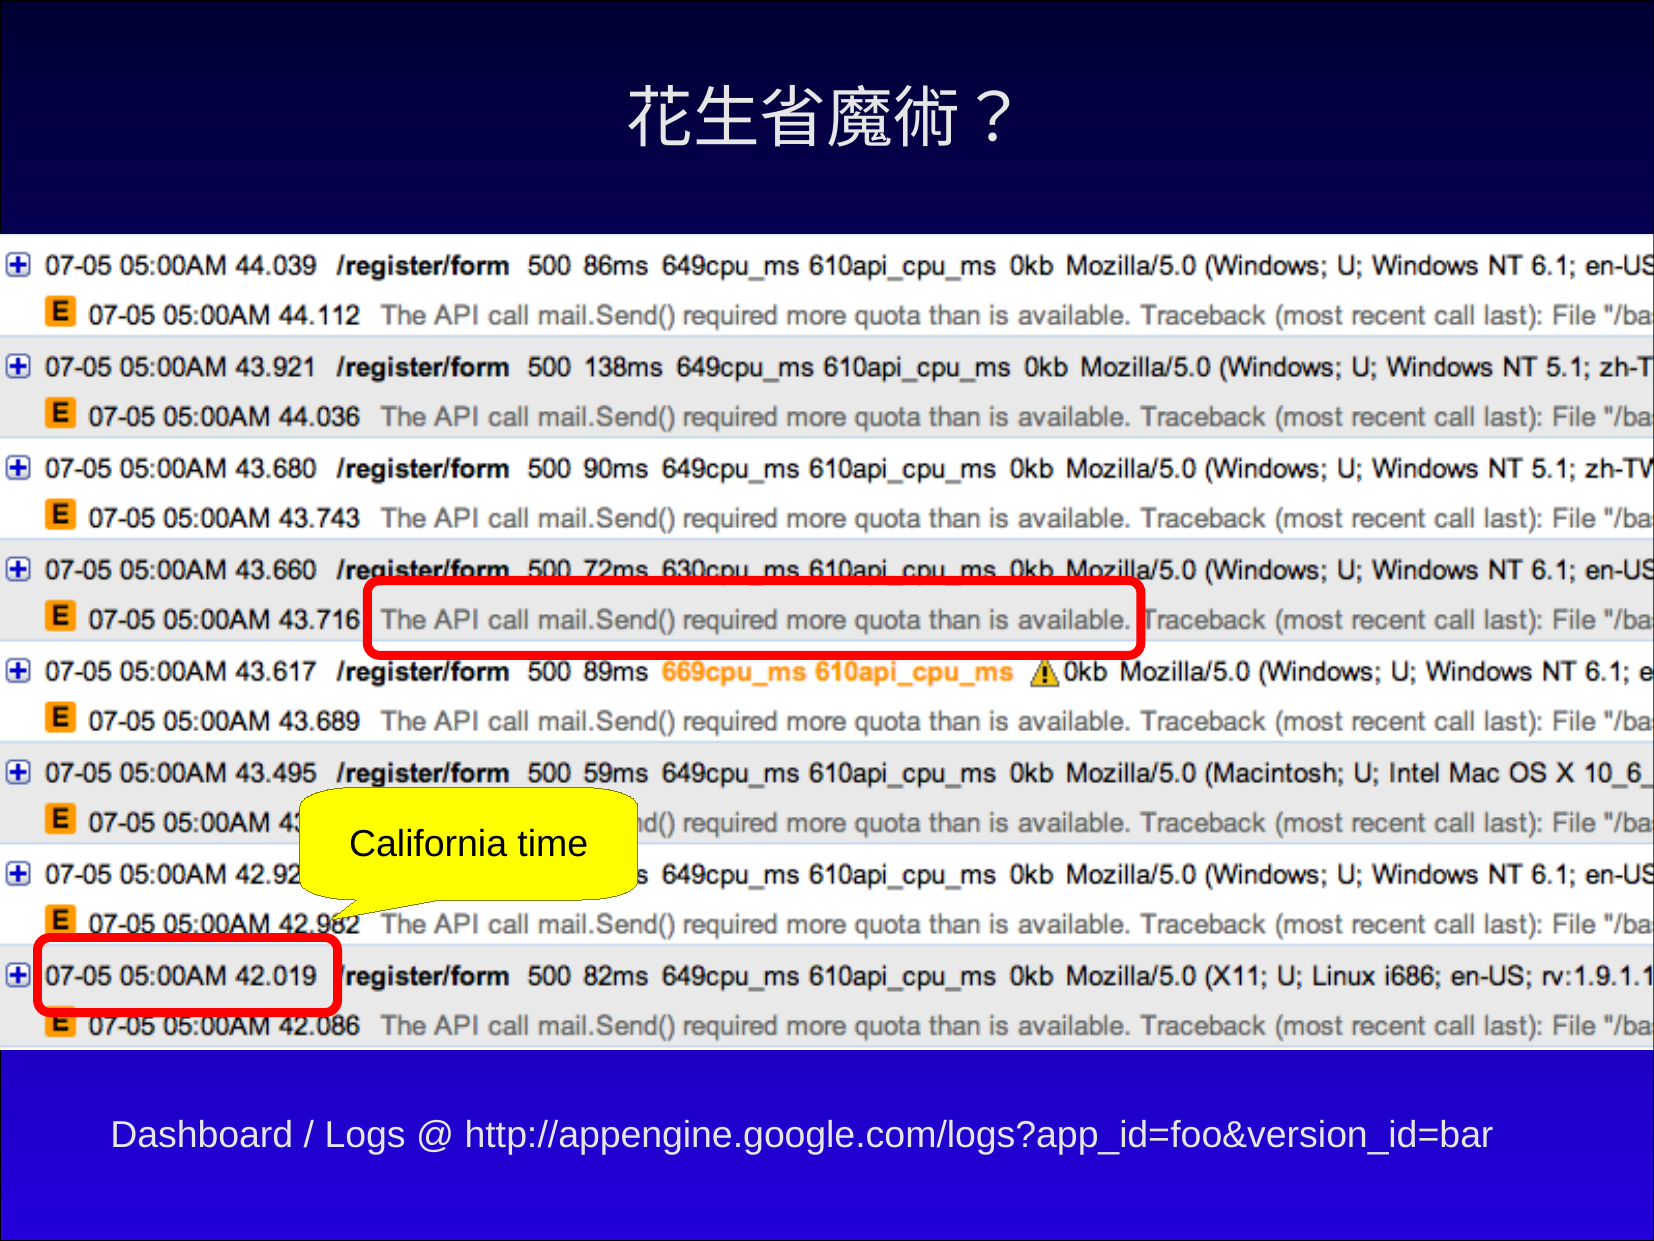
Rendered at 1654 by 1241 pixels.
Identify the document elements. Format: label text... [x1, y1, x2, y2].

text_box Dashboard / Logs @ http://appengine.google.com/logs?app_id=foo&version_id=bar [95, 1105, 1559, 1163]
title 花生省魔術？ [82, 56, 1571, 175]
picture [0, 234, 1654, 1051]
text_box California time [299, 787, 638, 921]
